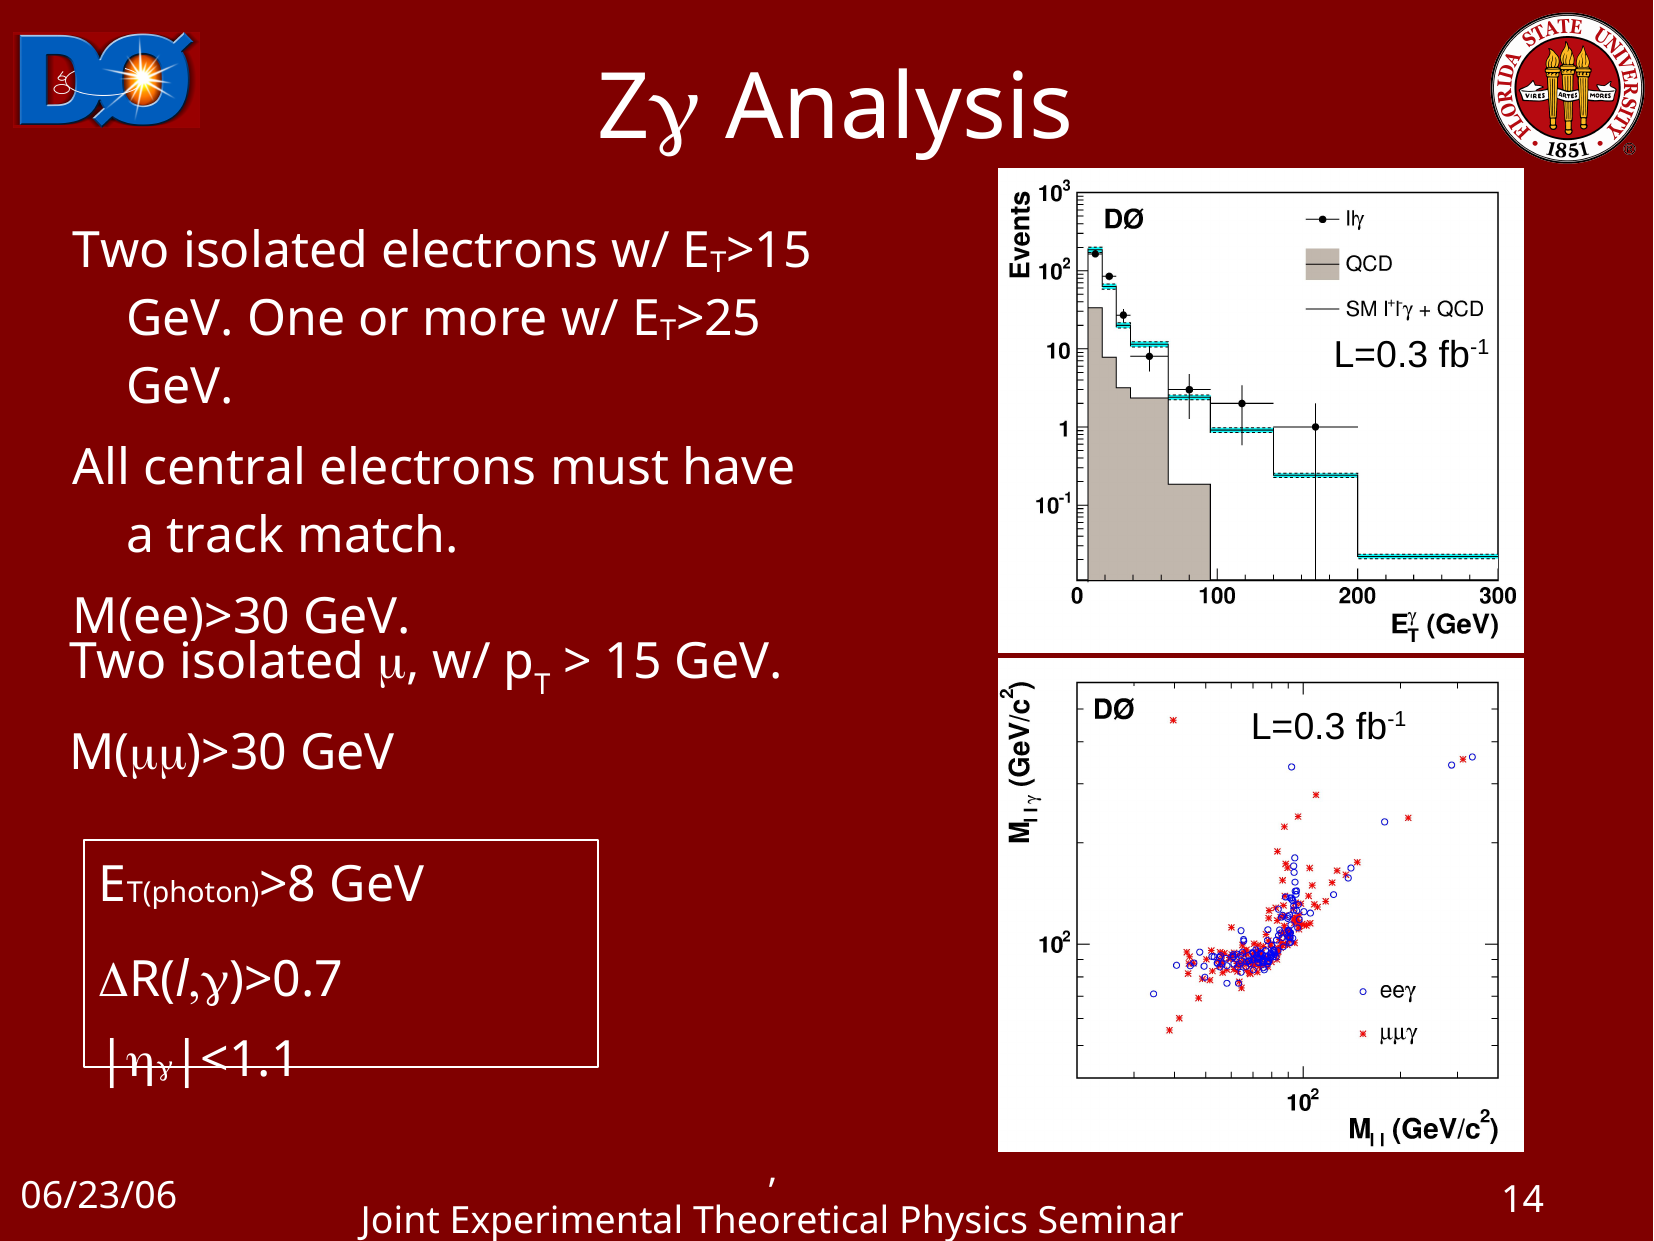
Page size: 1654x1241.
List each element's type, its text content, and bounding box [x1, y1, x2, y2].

picture [998, 168, 1524, 653]
list Two isolated , w/ pT > 15 GeV. M()>30 GeV [36, 617, 882, 818]
list Two isolated electrons w/ ET>15 GeV. One or more w/ ET>25 GeV. All central electrons must have a track match. M(ee)>30 GeV. [40, 206, 838, 589]
text_box L=0.3 fb-1 [1318, 325, 1604, 383]
picture [13, 32, 196, 128]
picture [1489, 11, 1646, 165]
picture [998, 658, 1524, 1153]
list ET(photon)>8 GeV R(l)>0.7 ||<1.1 [83, 839, 598, 1241]
title Zg Analysis [196, 0, 1475, 208]
text_box L=0.3 fb-1 [1236, 697, 1521, 755]
